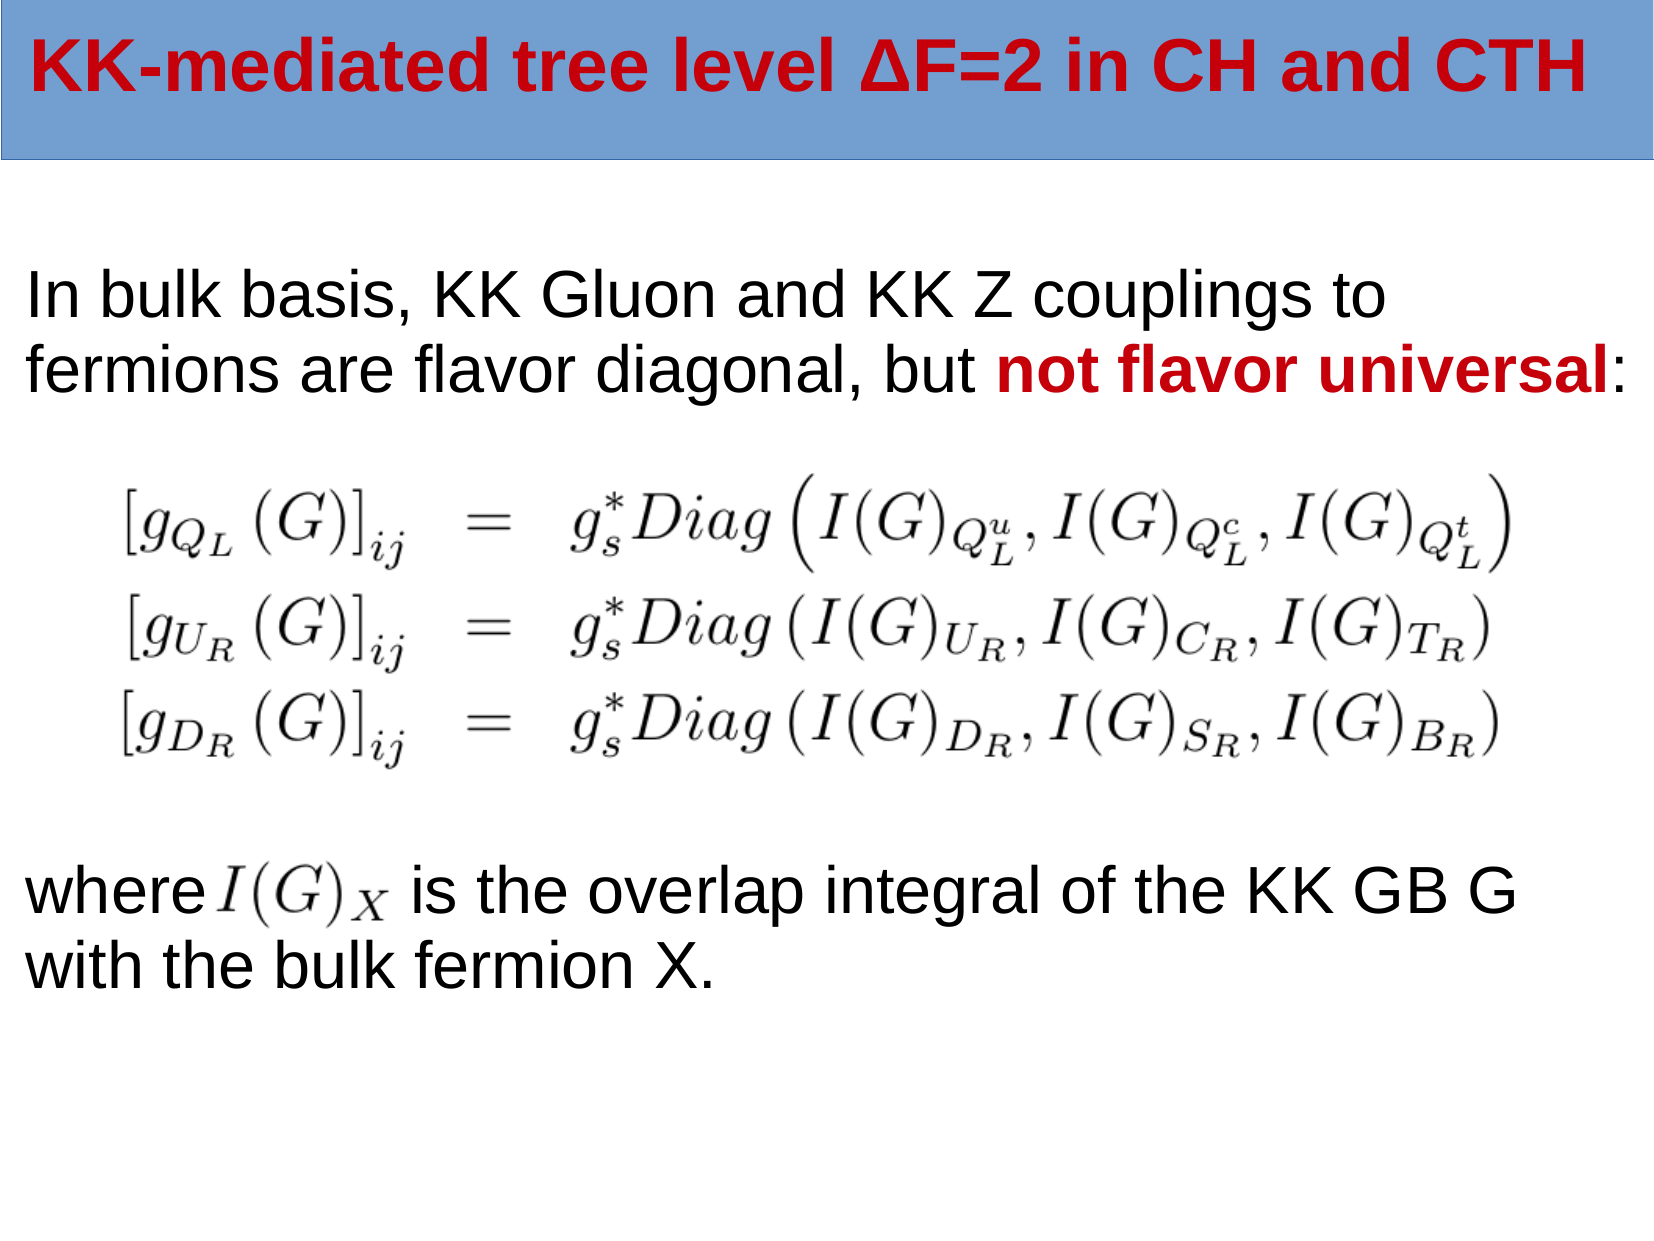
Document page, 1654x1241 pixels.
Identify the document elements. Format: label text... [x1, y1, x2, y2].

text_box [1, 0, 1654, 160]
picture [92, 473, 1523, 782]
picture [210, 858, 400, 938]
title KK-mediated tree level ΔF=2 in CH and CTH [0, 2, 1621, 130]
list In bulk basis, KK Gluon and KK Z couplings to fermions are flavor diagonal, but not flavor universal: where is the overlap integral of the KK GB G with the bulk fermion X. [0, 256, 1636, 1217]
